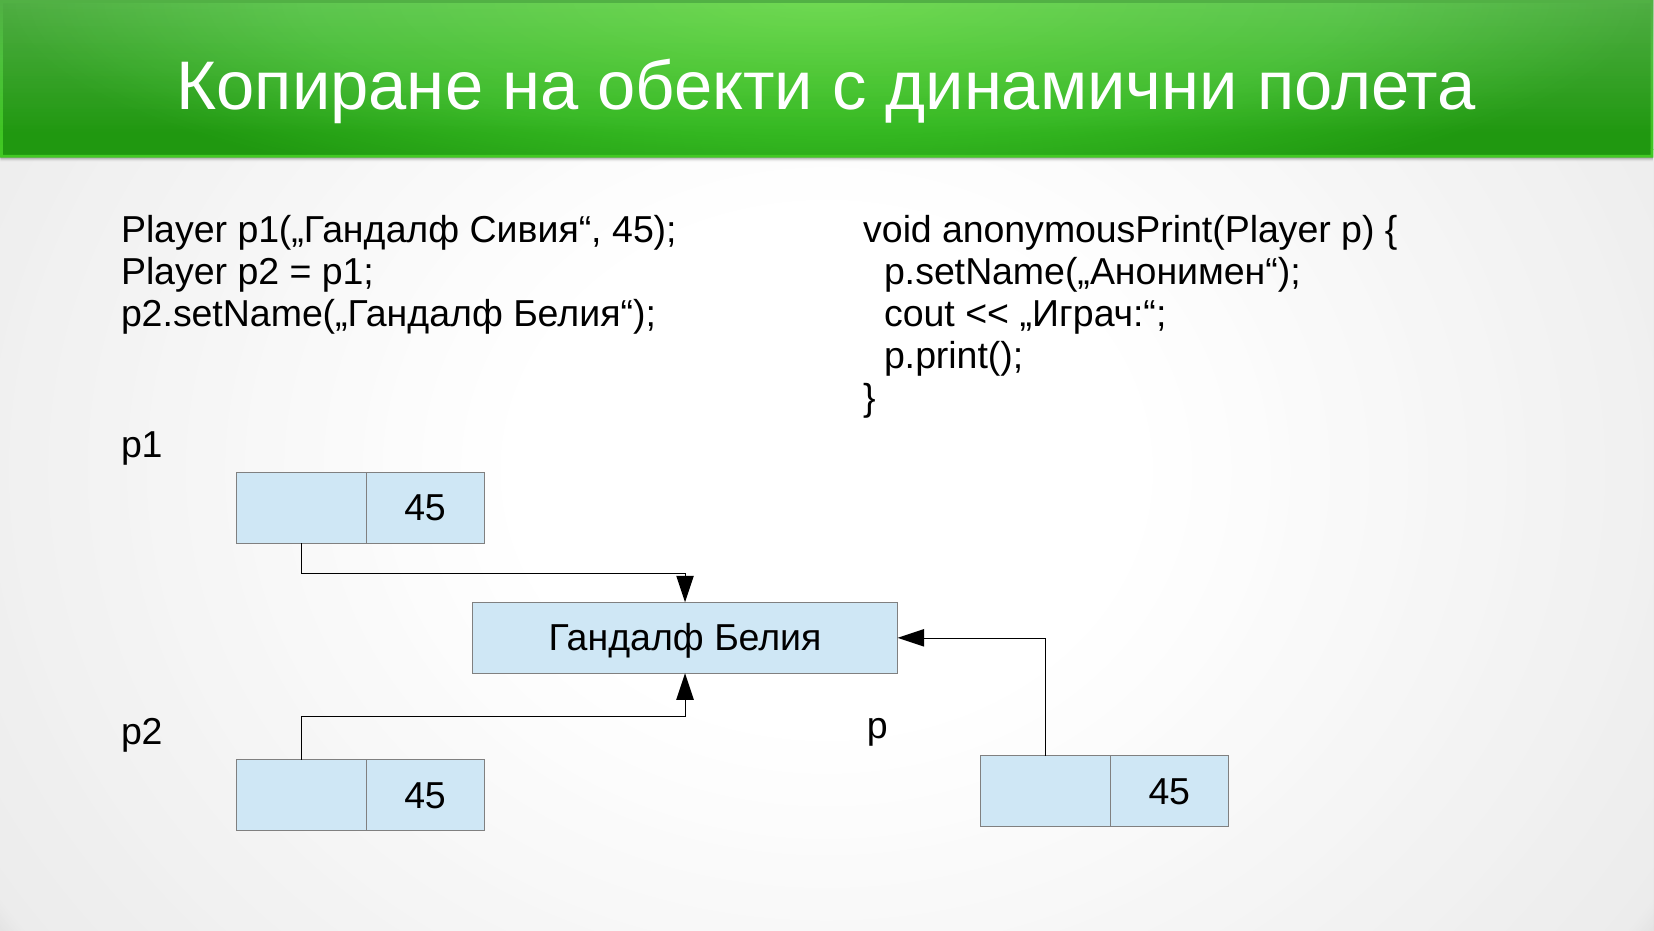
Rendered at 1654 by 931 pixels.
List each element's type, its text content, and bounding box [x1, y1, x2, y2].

text_box Player p1(„Гандалф Сивия“, 45); Player p2 = p1; p2.setName(„Гандалф Белия“); [106, 200, 820, 384]
text_box Гандалф Белия [472, 602, 898, 674]
text_box p2 [106, 702, 178, 760]
text_box p1 [106, 415, 178, 473]
text_box 45 [1110, 755, 1229, 827]
text_box [236, 472, 366, 544]
title Копиране на обекти с динамични полета [82, 37, 1571, 135]
text_box p [852, 696, 903, 754]
text_box [236, 759, 366, 831]
text_box [980, 755, 1110, 827]
text_box 45 [366, 472, 485, 544]
text_box 45 [366, 759, 485, 831]
text_box void anonymousPrint(Player p) { p.setName(„Анонимен“); cout << „Играч:“; p.print(); } [848, 200, 1595, 426]
